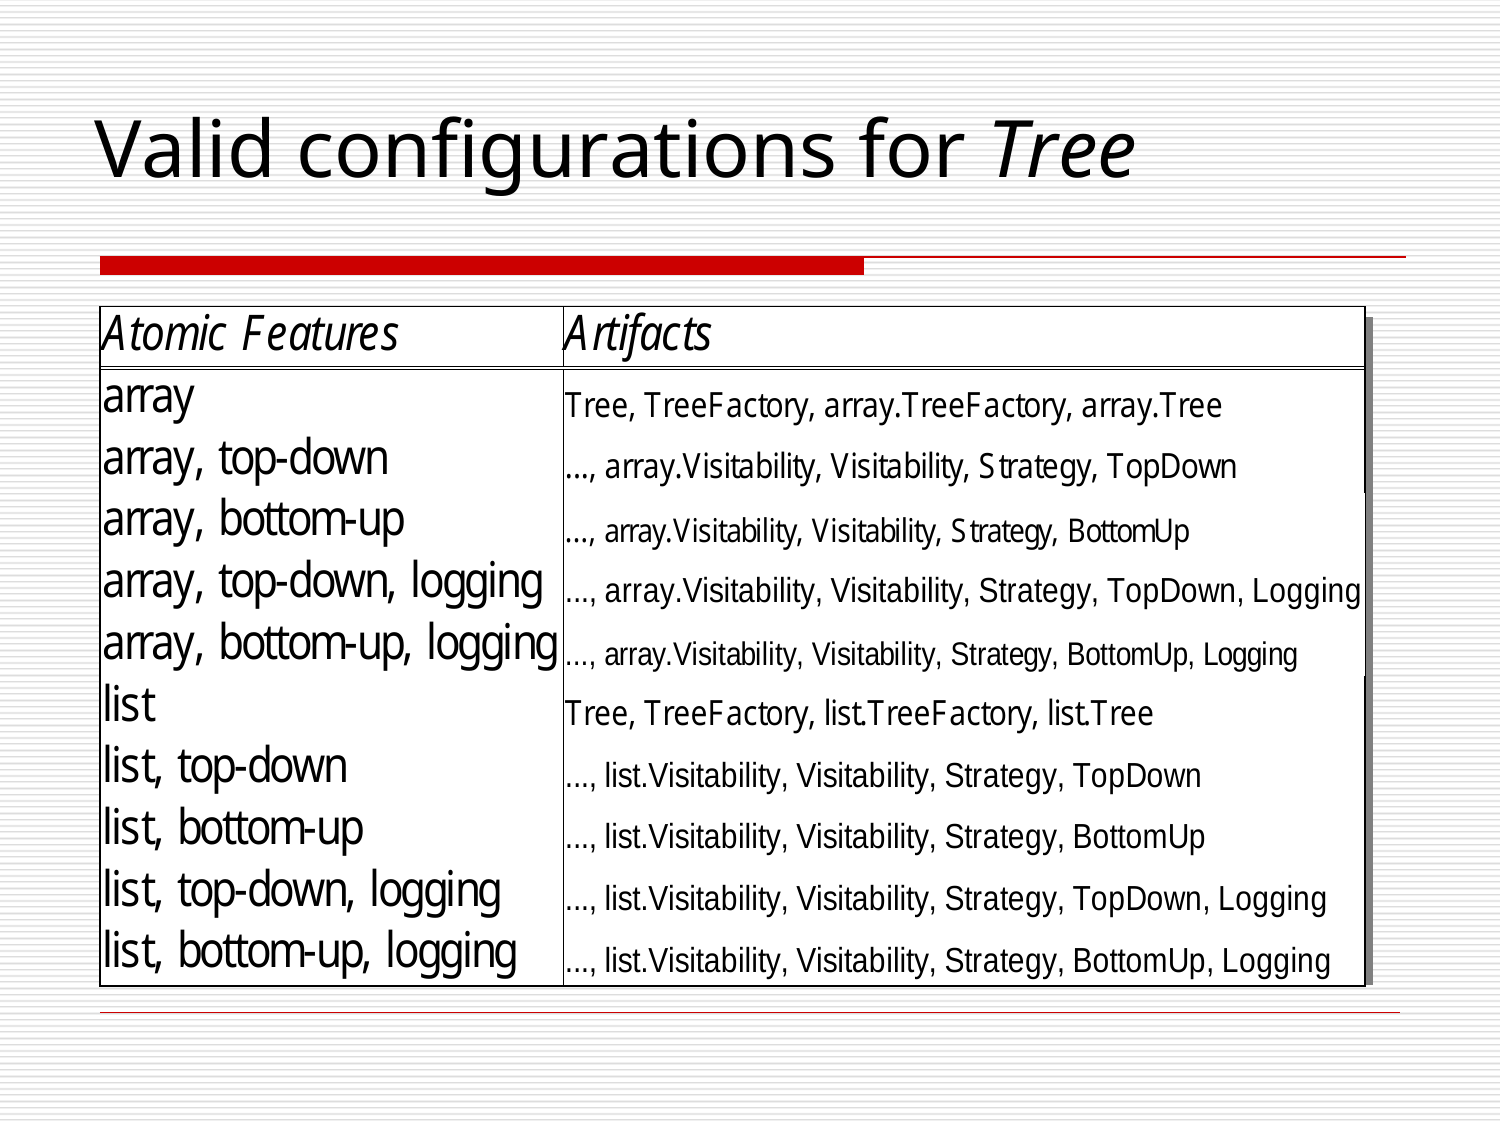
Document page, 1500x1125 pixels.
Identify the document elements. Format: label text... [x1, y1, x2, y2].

picture [0, 0, 1500, 1125]
title Valid configurations for Tree [94, 51, 1407, 243]
chart [98, 304, 1479, 988]
